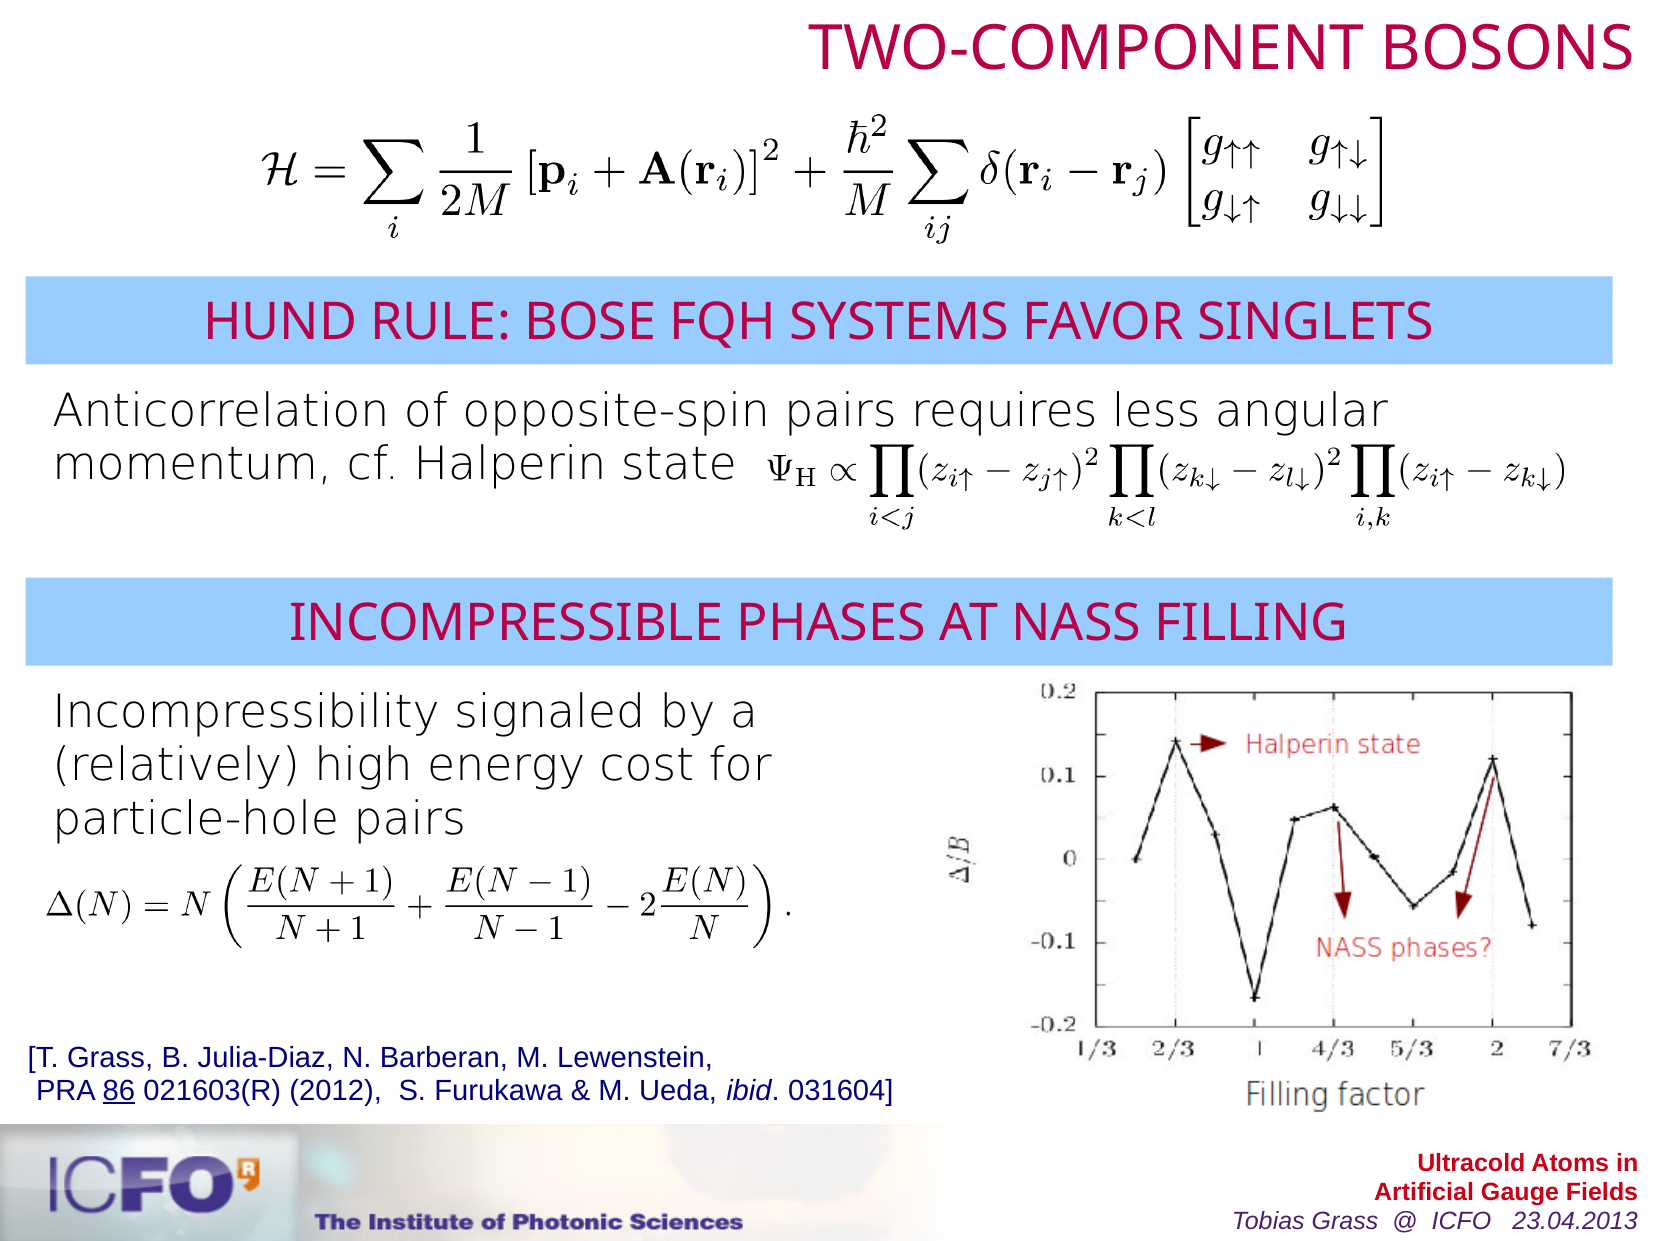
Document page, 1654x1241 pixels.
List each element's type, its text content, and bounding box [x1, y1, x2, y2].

picture [0, 1124, 712, 1241]
picture [910, 666, 1609, 1138]
text_box HUND RULE: BOSE FQH SYSTEMS FAVOR SINGLETS [25, 276, 1613, 365]
text_box INCOMPRESSIBLE PHASES AT NASS FILLING [25, 577, 1613, 666]
picture [767, 498, 1564, 530]
text_box Ultracold Atoms in Artificial Gauge Fields Tobias Grass @ ICFO 23.04.2013 [712, 1138, 1654, 1241]
text_box Incompressibility signaled by a (relatively) high energy cost for particle-hole pairs [37, 677, 788, 853]
text_box [T. Grass, B. Julia-Diaz, N. Barberan, M. Lewenstein, PRA 86 021603(R) (2012), S. Furukawa & M. Ueda, ibid. 031604] [12, 1034, 910, 1187]
picture [46, 864, 790, 949]
text_box TWO-COMPONENT BOSONS [0, 0, 1651, 99]
picture [261, 114, 1382, 244]
text_box Anticorrelation of opposite-spin pairs requires less angular momentum, cf. Halperin state [37, 376, 1613, 498]
